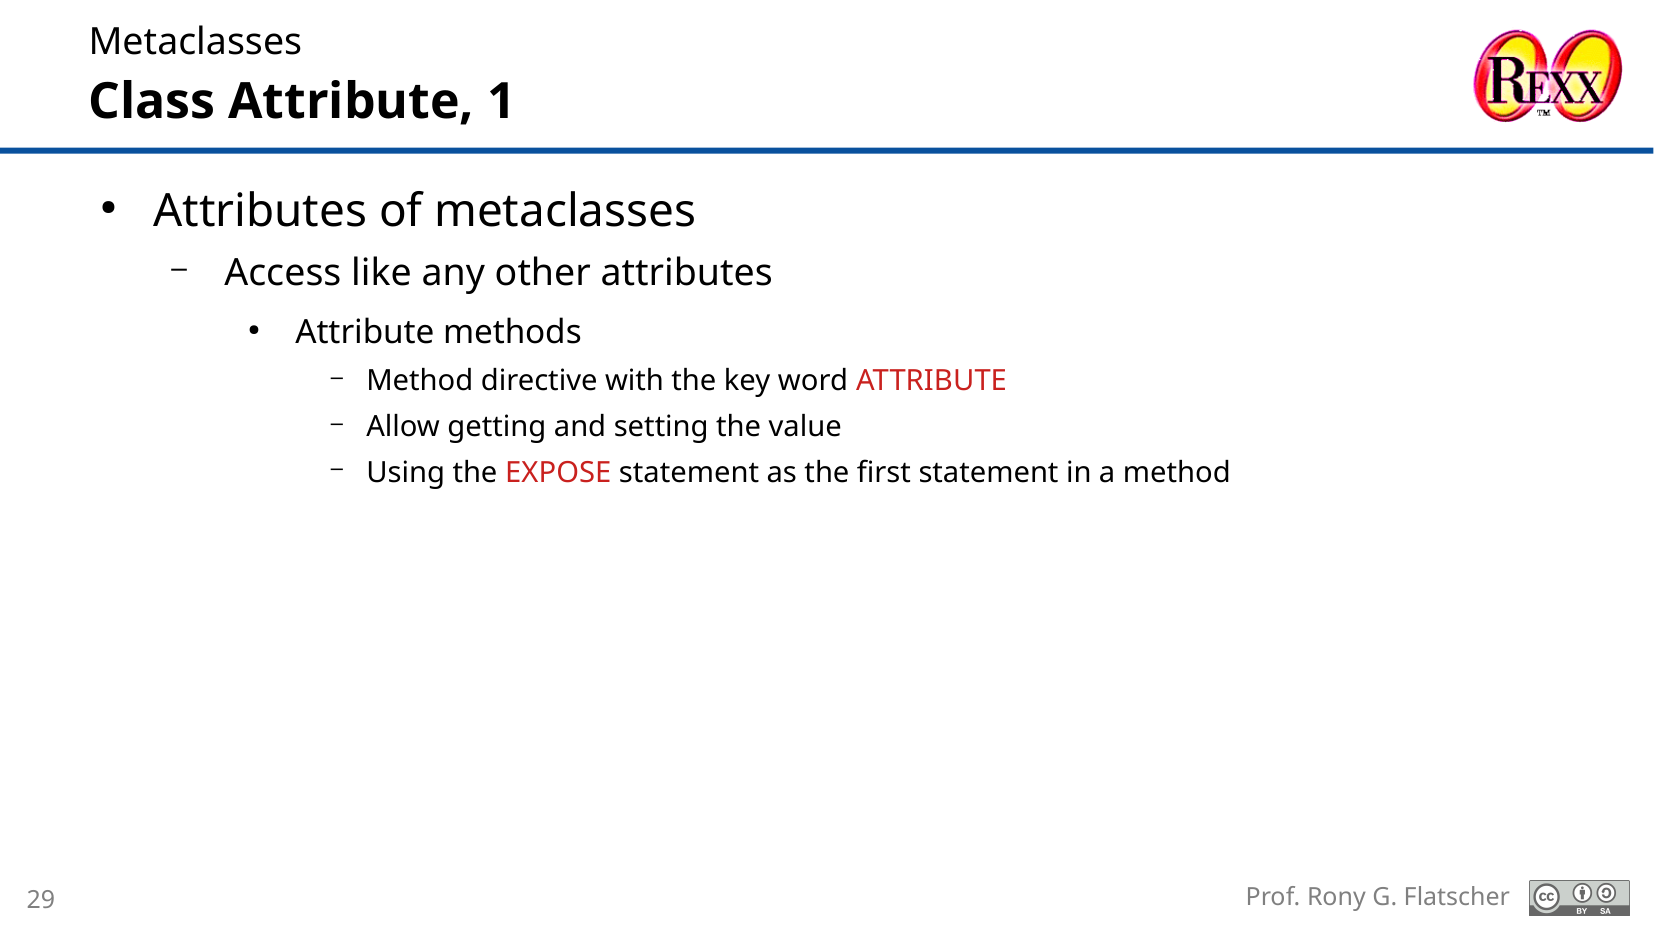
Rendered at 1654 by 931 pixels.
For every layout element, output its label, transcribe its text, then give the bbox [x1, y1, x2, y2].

title Metaclasses Class Attribute, 1 [29, 0, 1654, 148]
list Attributes of metaclasses Access like any other attributes Attribute methods Method directive with the key word ATTRIBUTE Allow getting and setting the value Using the EXPOSE statement as the first statement in a method [82, 177, 1571, 857]
